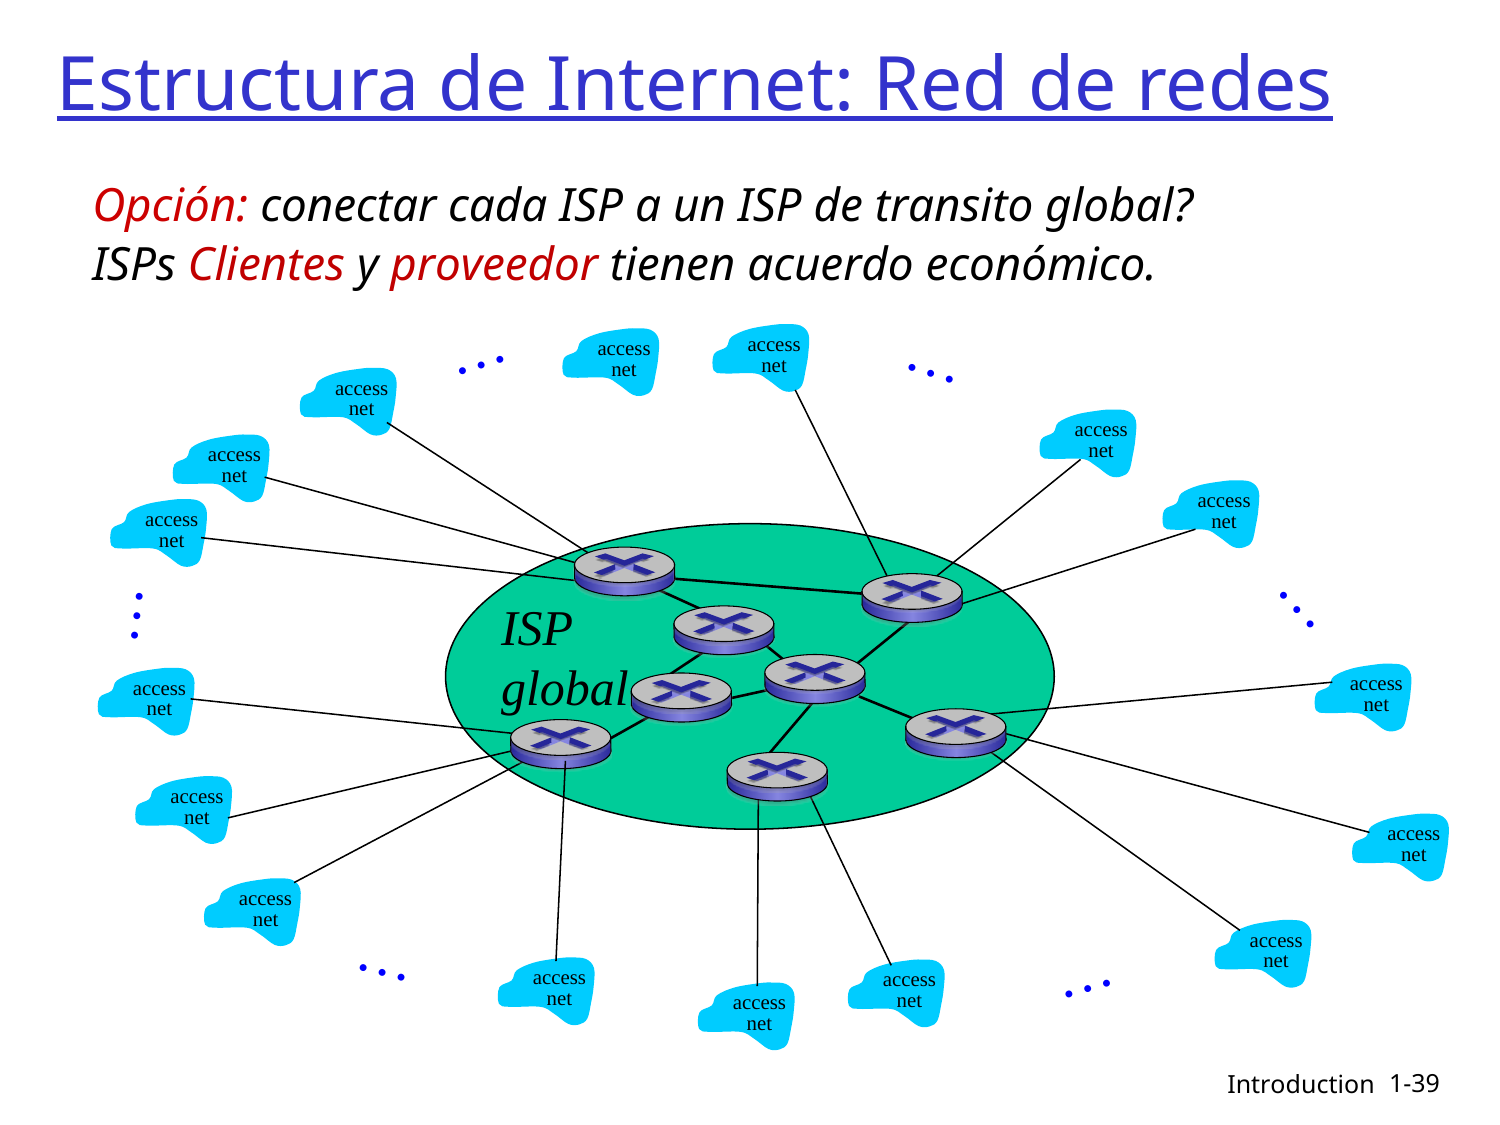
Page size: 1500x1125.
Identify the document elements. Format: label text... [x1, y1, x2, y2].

text_box [97, 691, 110, 718]
text_box [497, 981, 510, 1007]
text_box [624, 389, 653, 397]
text_box [1214, 943, 1227, 970]
text_box [727, 752, 828, 805]
text_box [1224, 541, 1253, 549]
text_box access net [1175, 483, 1266, 541]
text_box [712, 347, 725, 374]
text_box access net [1365, 816, 1456, 874]
text_box [697, 1006, 710, 1032]
text_box [1352, 837, 1365, 864]
text_box … [323, 940, 431, 1045]
text_box [266, 939, 294, 947]
text_box [675, 606, 773, 657]
text_box access net [1327, 666, 1418, 724]
text_box ISP global [468, 587, 644, 724]
text_box [773, 384, 803, 392]
text_box [862, 574, 961, 626]
text_box [511, 720, 611, 771]
text_box access net [575, 331, 666, 389]
text_box [909, 1020, 938, 1028]
text_box … [420, 292, 530, 400]
text_box access net [110, 670, 201, 728]
text_box [562, 352, 575, 378]
text_box [907, 709, 1005, 760]
text_box [759, 1043, 788, 1051]
text_box [159, 728, 188, 736]
text_box [766, 655, 864, 706]
text_box [299, 391, 312, 418]
text_box [1376, 724, 1405, 732]
text_box [632, 673, 731, 725]
text_box access net [725, 326, 816, 384]
text_box [361, 428, 390, 436]
text_box [234, 495, 263, 503]
text_box [1276, 980, 1305, 988]
text_box … [1039, 955, 1148, 1060]
text_box [1314, 687, 1327, 714]
text_box [135, 799, 148, 826]
text_box access net [185, 437, 276, 495]
text_box [847, 983, 860, 1009]
text_box [1162, 504, 1175, 530]
text_box [196, 836, 226, 844]
text_box [171, 559, 201, 567]
text_box [1413, 874, 1442, 882]
text_box access net [123, 501, 214, 559]
text_box access net [1227, 922, 1318, 980]
title Estructura de Internet: Red de redes [41, 27, 1486, 134]
text_box [575, 548, 674, 598]
text_box [1101, 470, 1130, 478]
text_box Introduction [914, 1060, 1390, 1109]
text_box … [1250, 534, 1374, 658]
text_box access net [860, 962, 951, 1020]
text_box [172, 458, 185, 484]
text_box access net [148, 778, 239, 836]
text_box [1039, 433, 1052, 459]
text_box Opción: conectar cada ISP a un ISP de transito global? ISPs Clientes y proveedor tienen acuerdo económico. [77, 176, 1424, 287]
text_box 1-<number> [1365, 1060, 1477, 1106]
text_box access net [312, 370, 403, 428]
text_box [559, 1018, 588, 1026]
text_box access net [1052, 412, 1143, 470]
text_box [110, 522, 123, 549]
text_box access net [510, 960, 601, 1018]
text_box [203, 901, 217, 928]
text_box … [69, 565, 165, 663]
text_box access net [710, 985, 801, 1043]
text_box access net [217, 881, 307, 939]
text_box … [882, 300, 992, 409]
